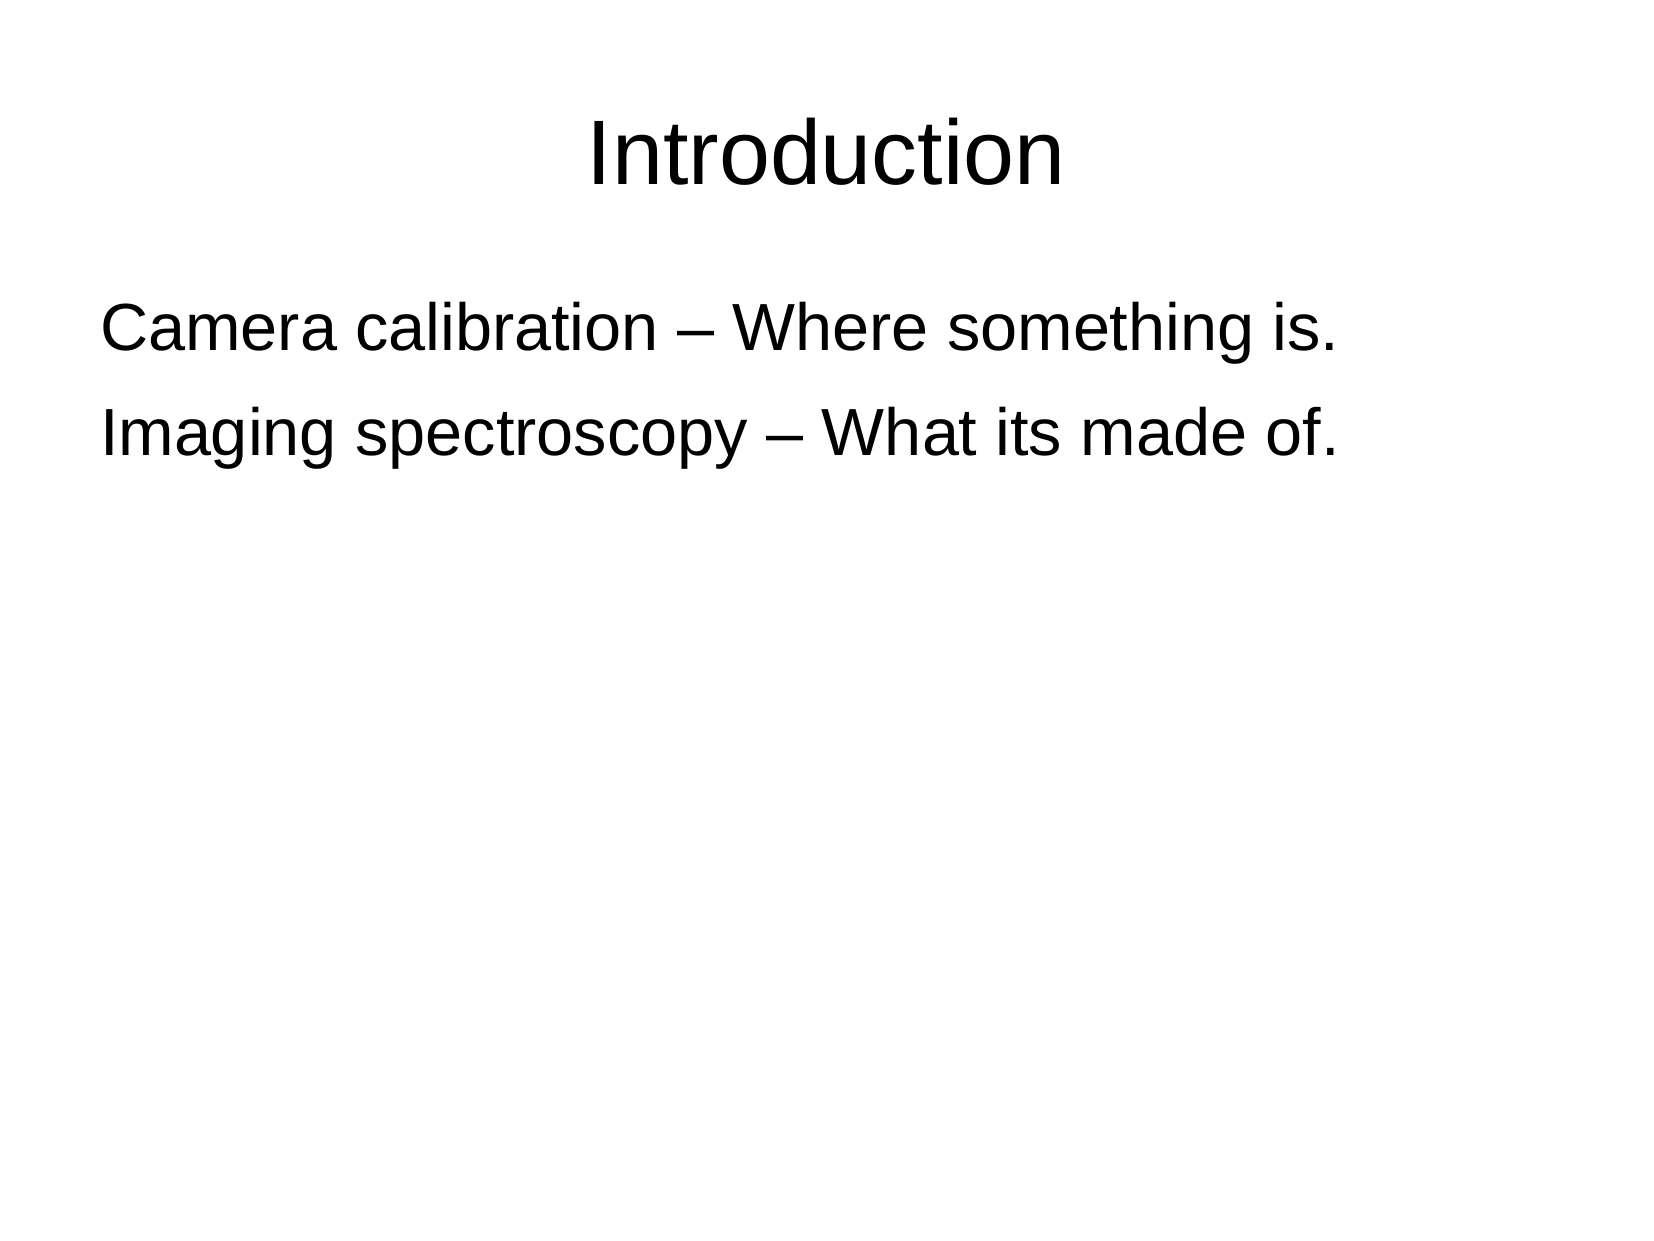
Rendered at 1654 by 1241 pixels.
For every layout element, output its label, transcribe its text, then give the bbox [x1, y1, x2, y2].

title Introduction [82, 56, 1571, 249]
list Camera calibration – Where something is. Imaging spectroscopy – What its made of. [82, 290, 1571, 1094]
